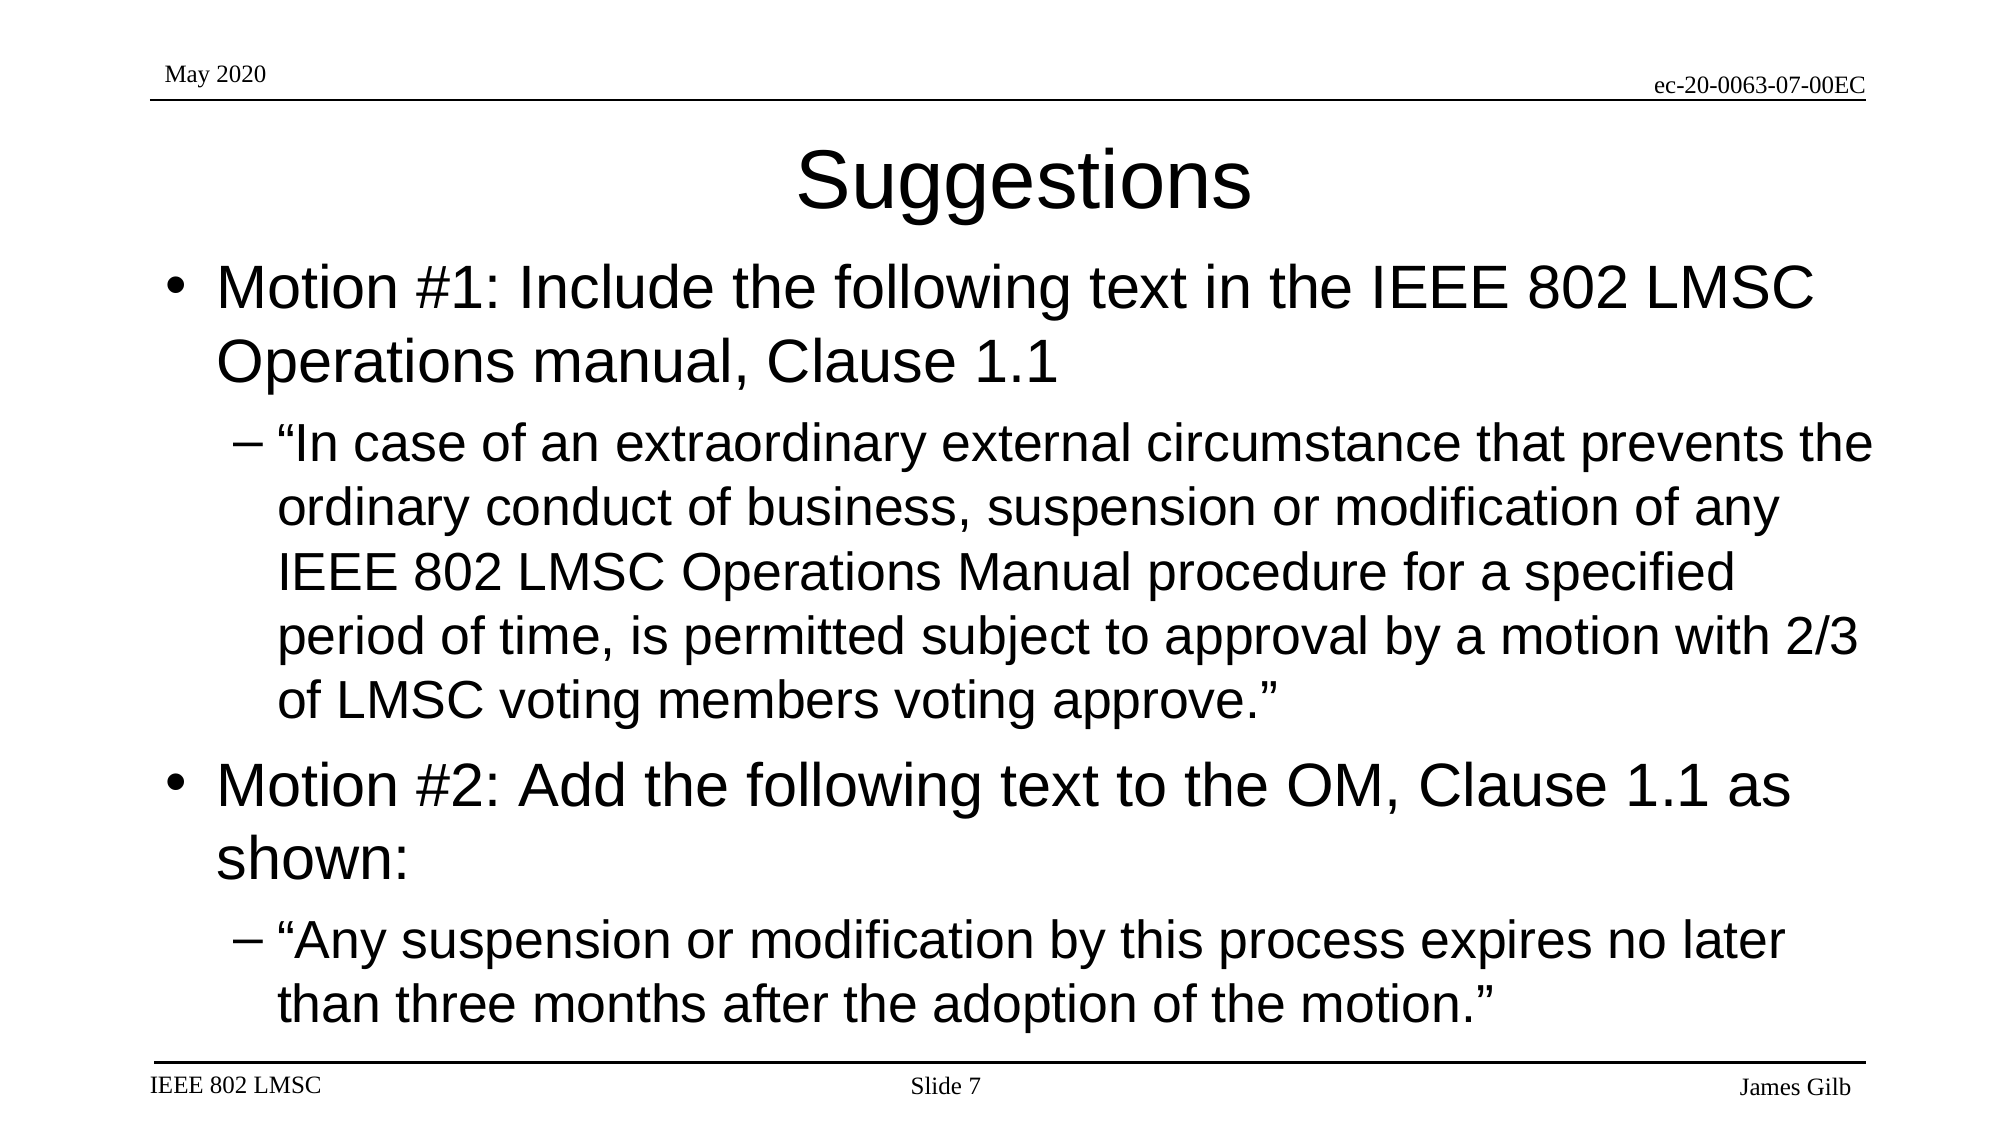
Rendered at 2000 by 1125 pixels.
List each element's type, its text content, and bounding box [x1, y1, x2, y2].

title Suggestions [149, 112, 1900, 238]
list Motion #1: Include the following text in the IEEE 802 LMSC Operations manual, Clause 1.1 “In case of an extraordinary external circumstance that prevents the ordinary conduct of business, suspension or modification of any IEEE 802 LMSC Operations Manual procedure for a specified period of time, is permitted subject to approval by a motion with 2/3 of LMSC voting members voting approve.” Motion #2: Add the following text to the OM, Clause 1.1 as shown: “Any suspension or modification by this process expires no later than three months after the adoption of the motion.” [149, 239, 1900, 1051]
